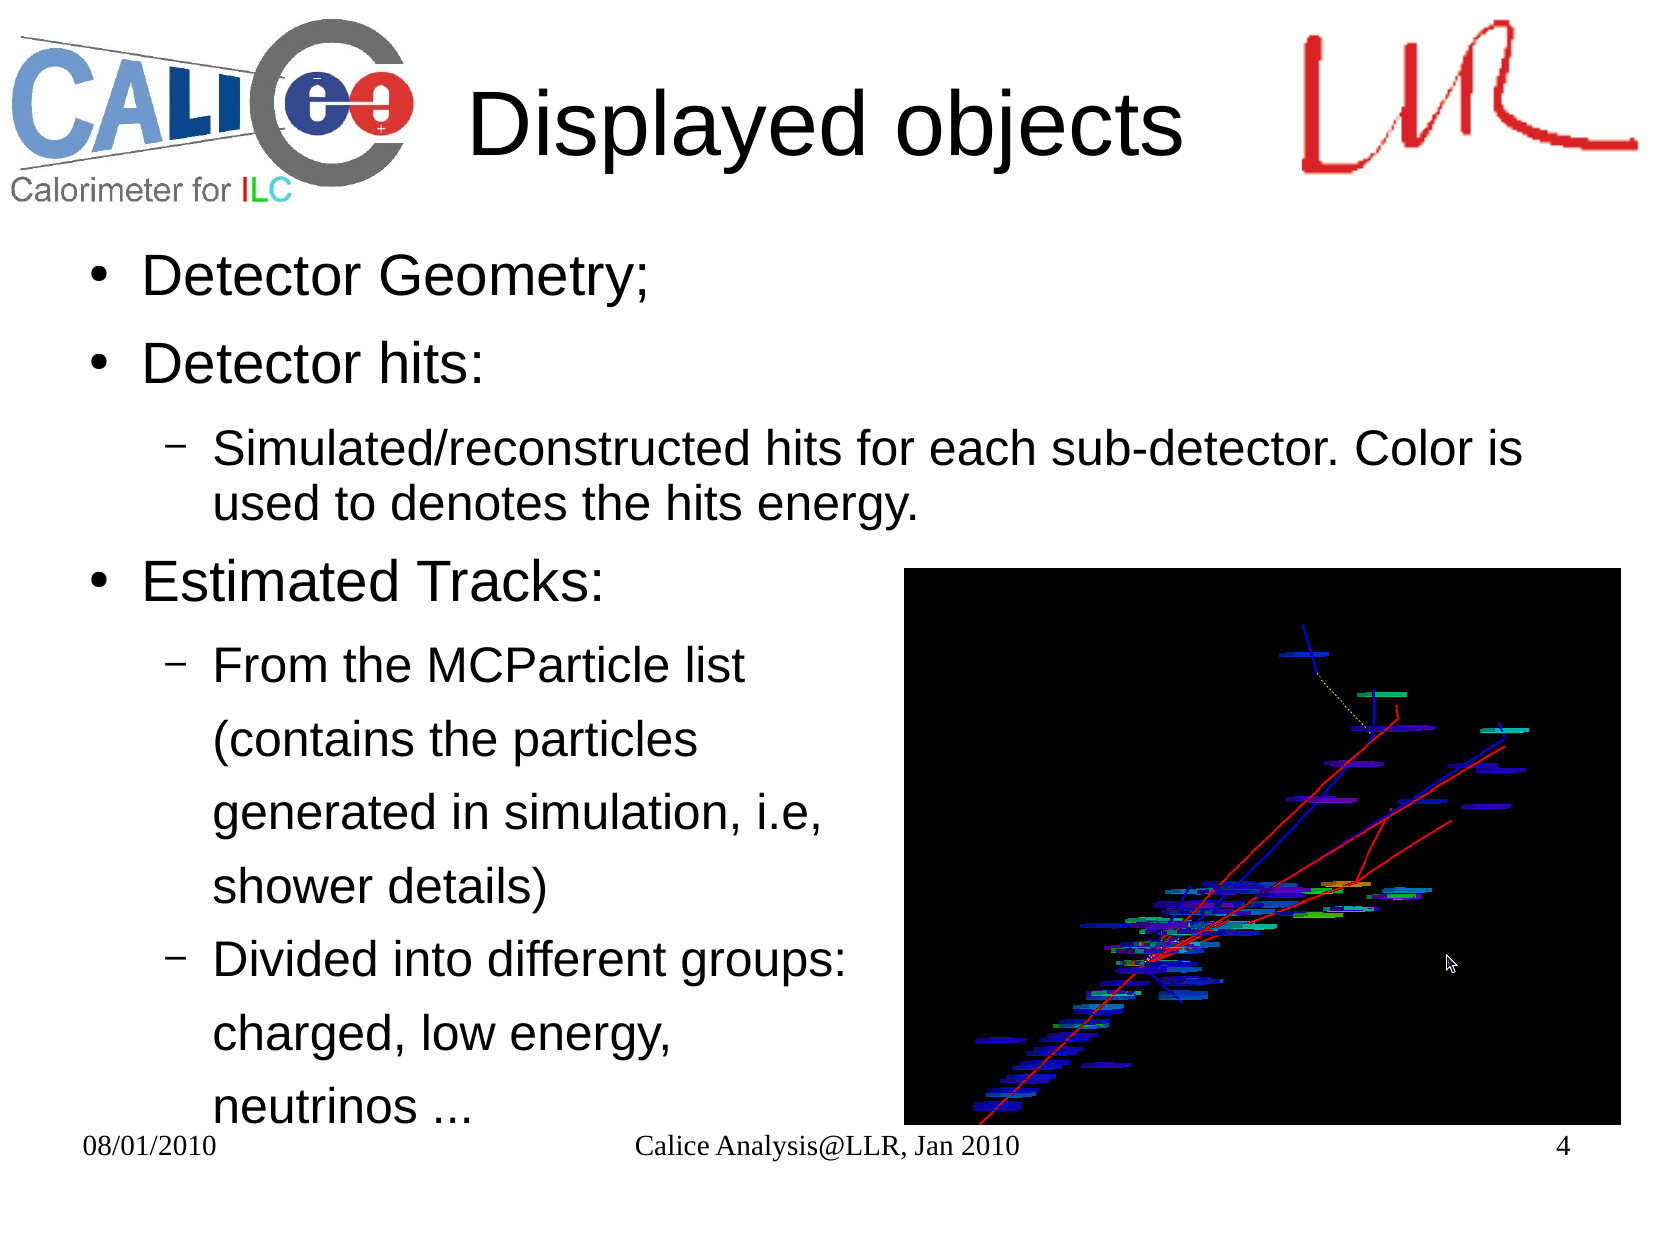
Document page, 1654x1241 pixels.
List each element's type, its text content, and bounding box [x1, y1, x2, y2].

picture [1302, 5, 1648, 198]
picture [5, 11, 417, 206]
picture [904, 568, 1621, 1126]
list Detector Geometry; Detector hits: Simulated/reconstructed hits for each sub-detector. Color is used to denotes the hits energy. Estimated Tracks: From the MCParticle list (contains the particles generated in simulation, i.e, shower details) Divided into different groups: charged, low energy, neutrinos ... [0, 138, 1613, 1135]
title Displayed objects [82, 27, 1571, 220]
